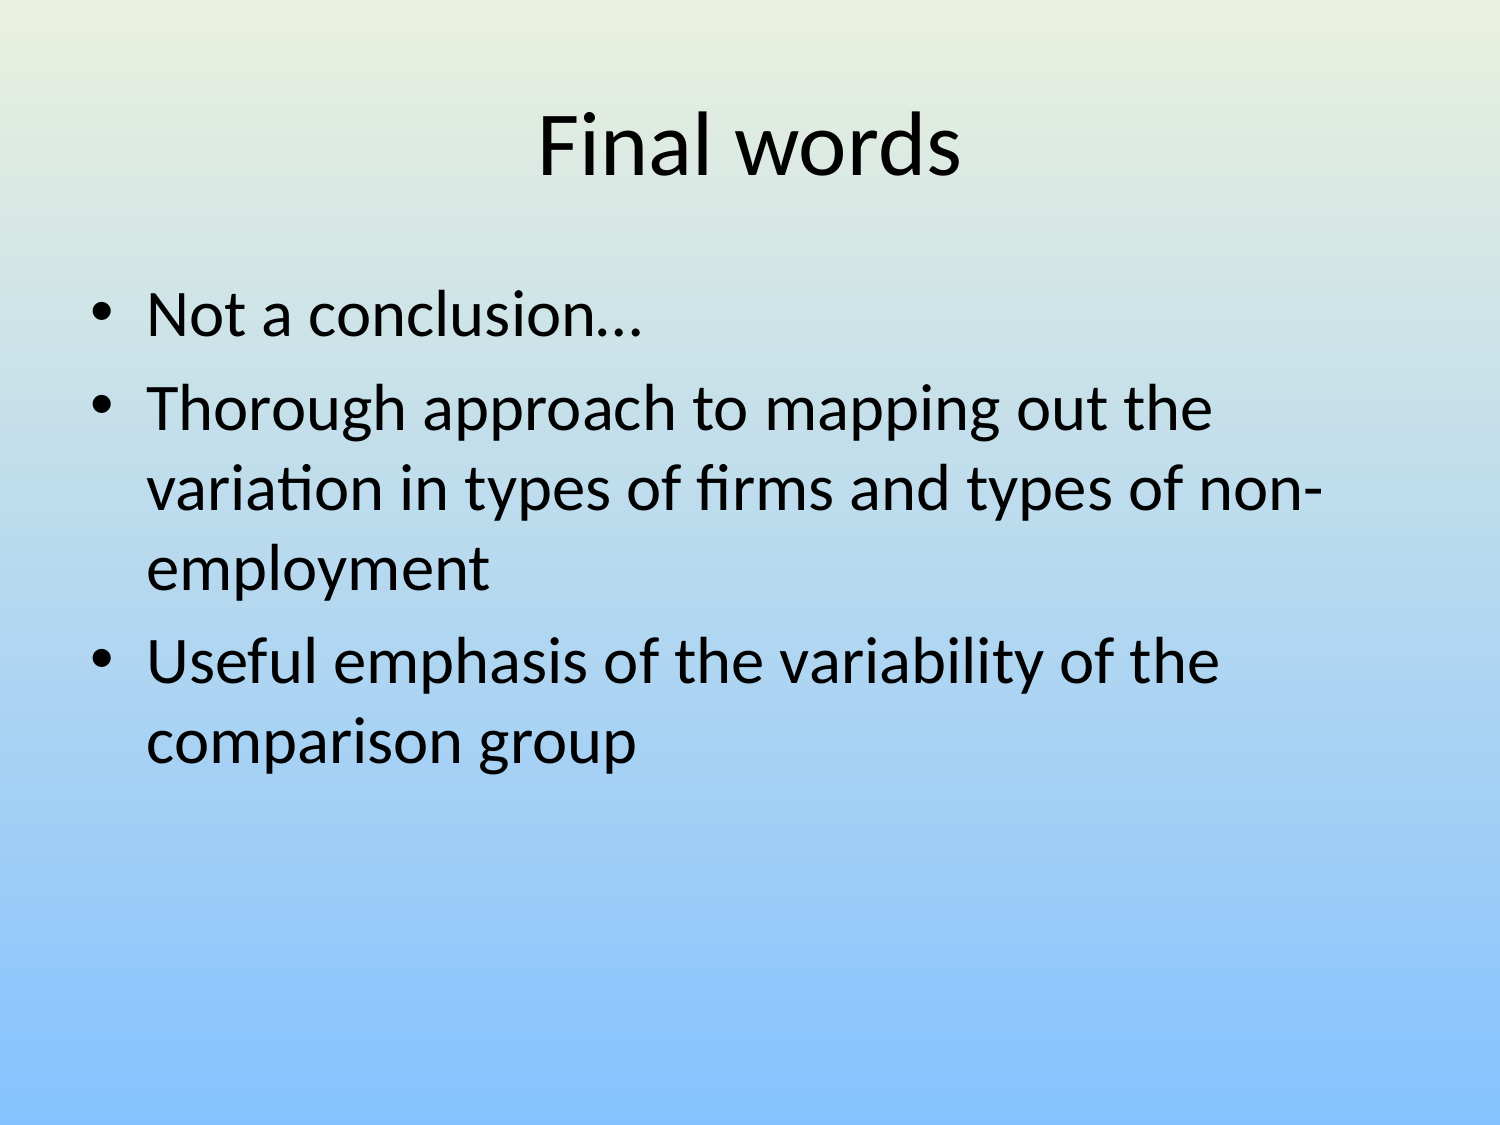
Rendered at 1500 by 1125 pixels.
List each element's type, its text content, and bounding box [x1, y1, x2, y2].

title Final words [75, 45, 1425, 233]
list Not a conclusion… Thorough approach to mapping out the variation in types of firms and types of non-employment Useful emphasis of the variability of the comparison group [75, 262, 1425, 1005]
